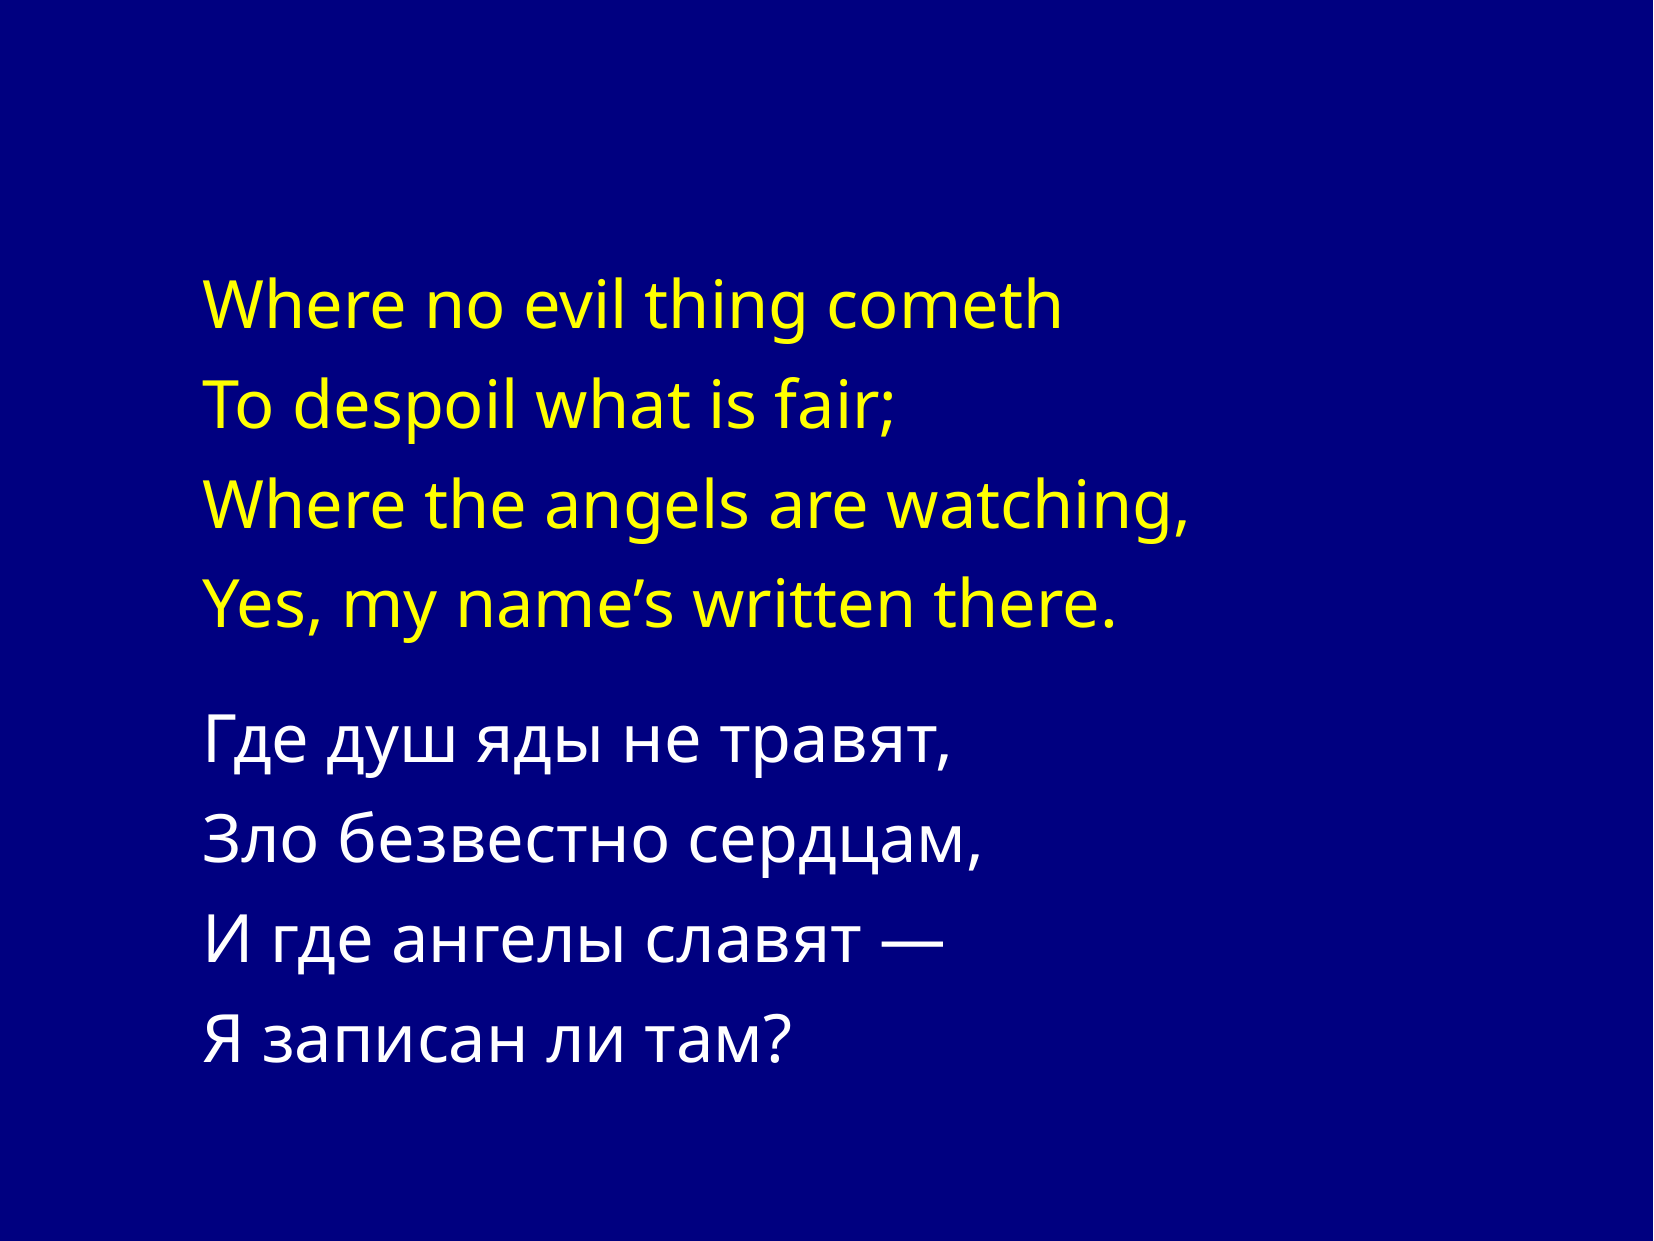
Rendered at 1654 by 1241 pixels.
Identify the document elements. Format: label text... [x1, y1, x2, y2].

text_box Где душ яды не травят, Зло безвестно сердцам, И где ангелы славят — Я записан ли там? [75, 675, 1576, 1163]
text_box Where no evil thing cometh To despoil what is fair; Where the angels are watching, Yes, my name’s written there. [75, 150, 1576, 638]
